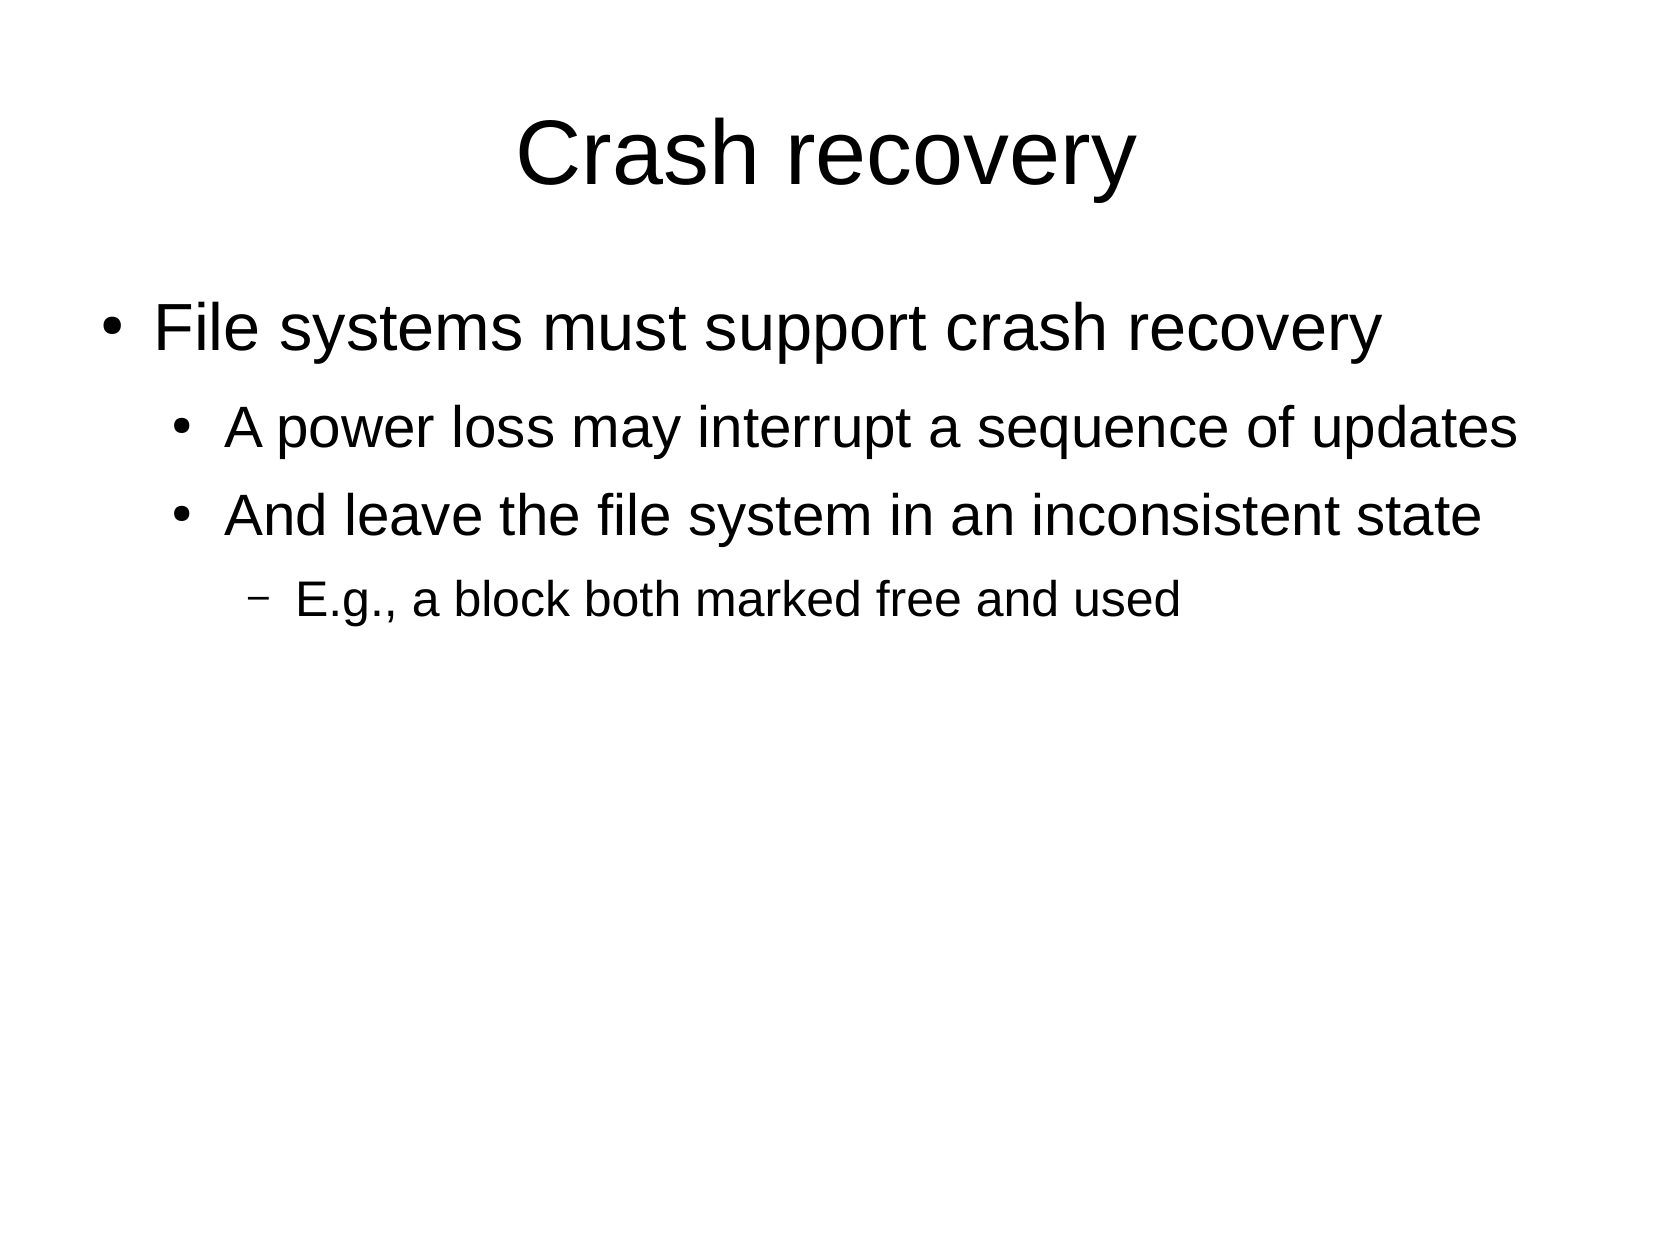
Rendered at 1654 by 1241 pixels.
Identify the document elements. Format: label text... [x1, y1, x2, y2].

list File systems must support crash recovery A power loss may interrupt a sequence of updates And leave the file system in an inconsistent state E.g., a block both marked free and used [82, 290, 1571, 1010]
title Crash recovery [82, 49, 1571, 257]
